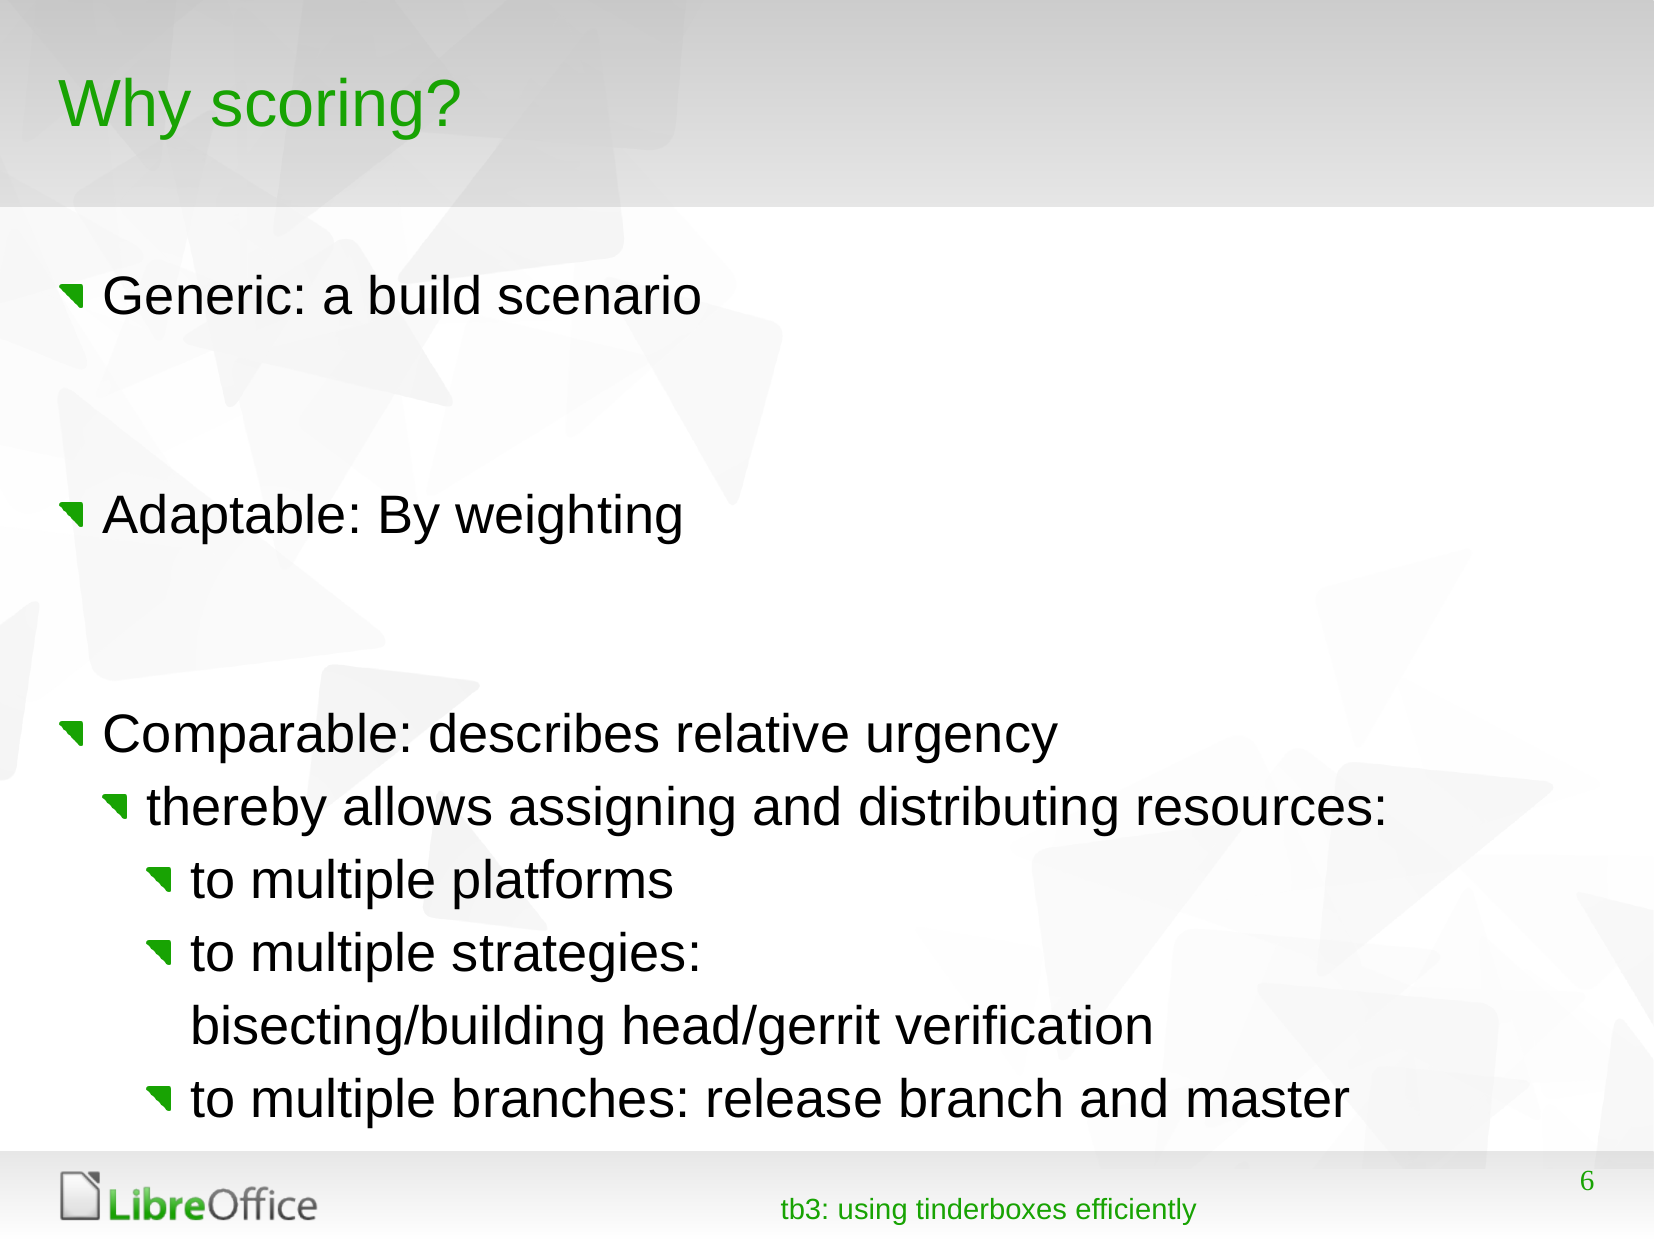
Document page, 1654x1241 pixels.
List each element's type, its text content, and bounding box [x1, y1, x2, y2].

picture [0, 0, 783, 931]
picture [41, 1152, 337, 1240]
picture [915, 548, 1654, 1169]
list Generic: a build scenario Adaptable: By weighting Comparable: describes relative urgency thereby allows assigning and distributing resources: to multiple platforms to multiple strategies: bisecting/building head/gerrit verification to multiple branches: release branch and master [59, 265, 1595, 1132]
title Why scoring? [59, 29, 1595, 178]
